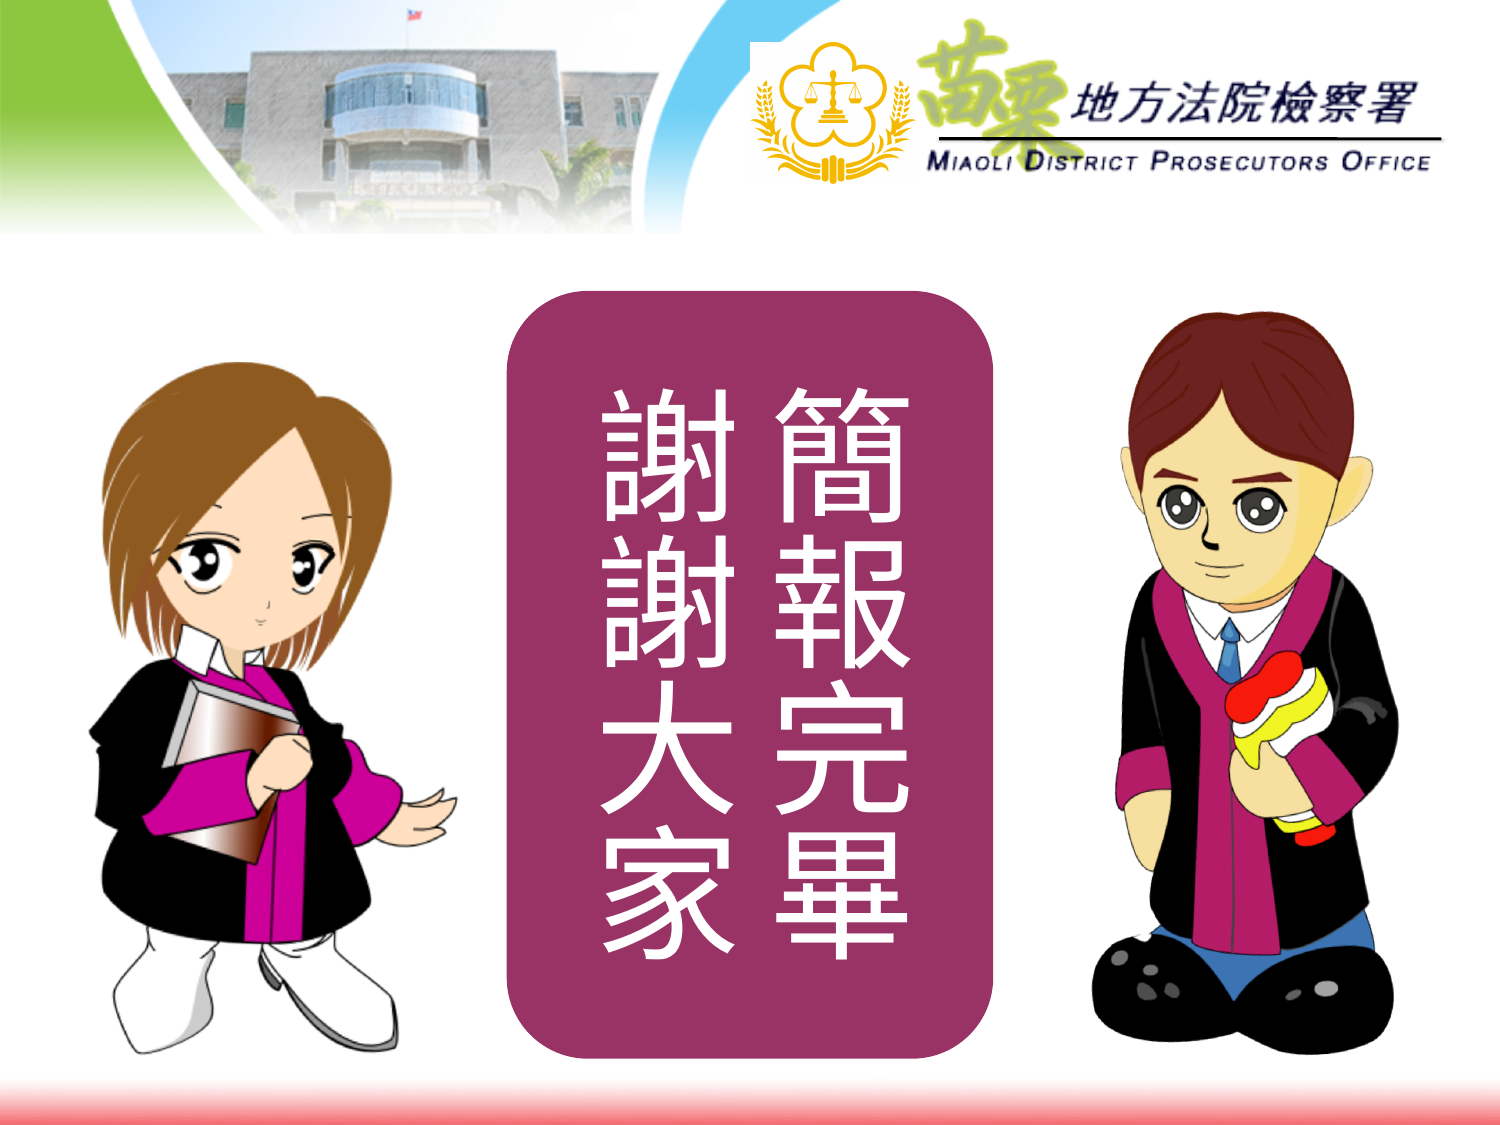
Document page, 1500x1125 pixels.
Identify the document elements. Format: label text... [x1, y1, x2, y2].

picture [0, 291, 1500, 1125]
text_box 簡報完畢 謝謝大家 [506, 290, 994, 1059]
